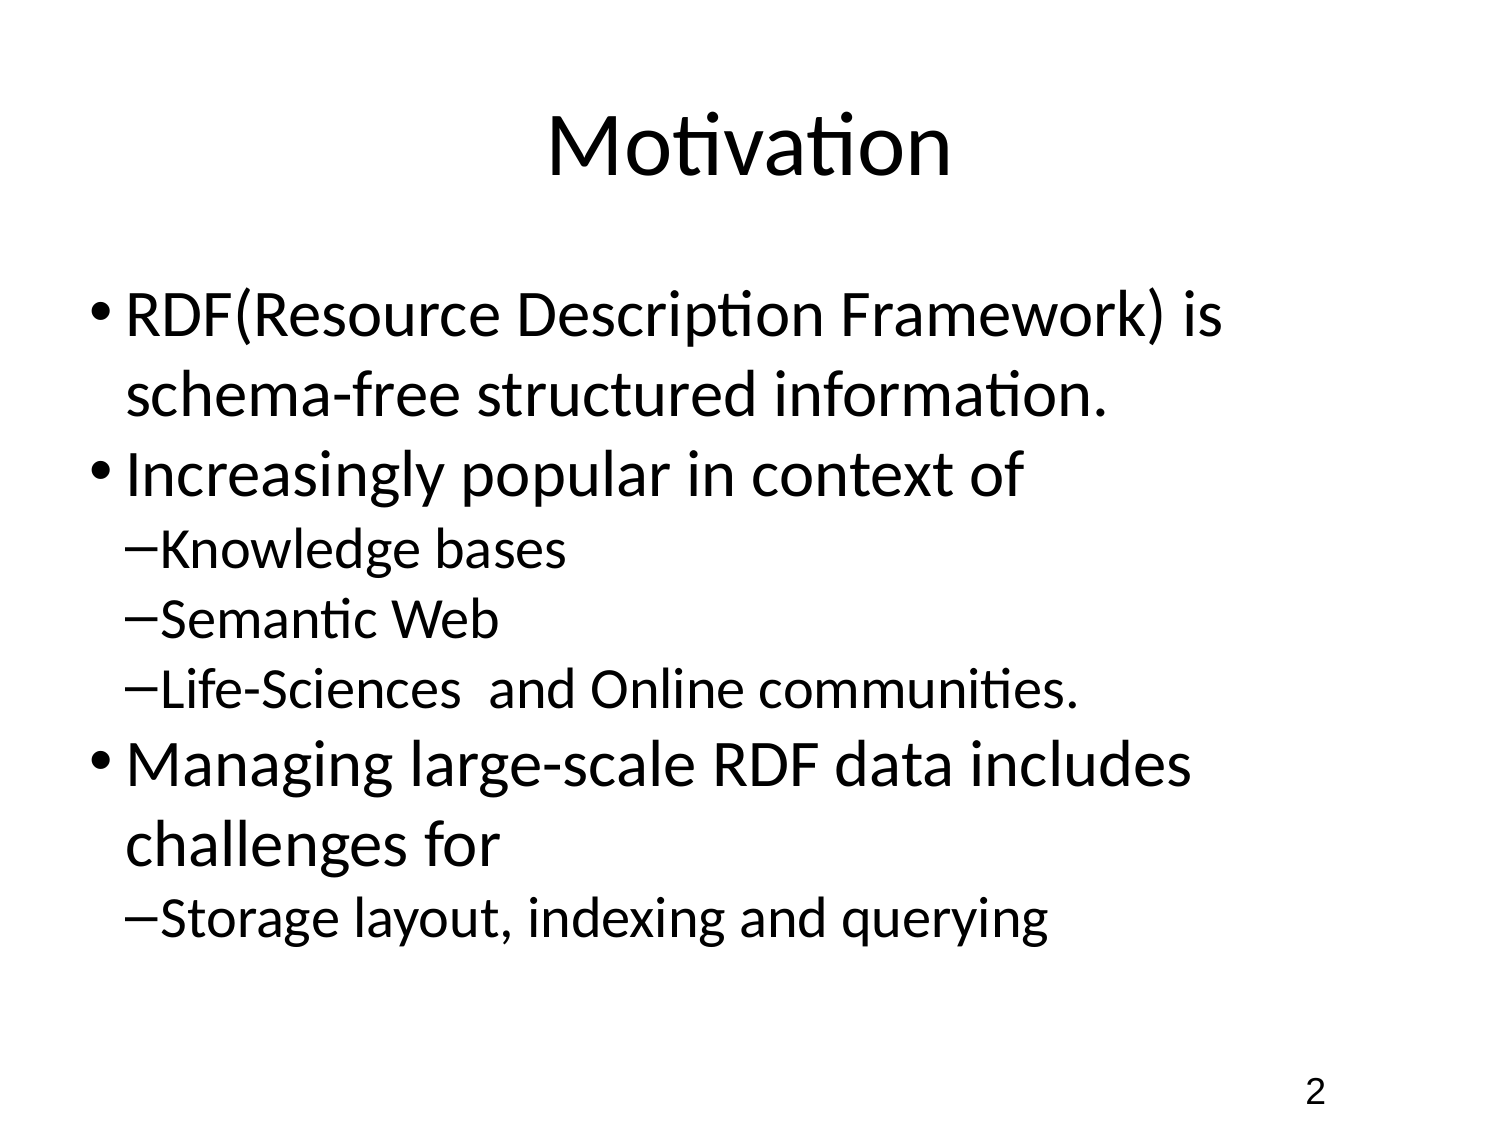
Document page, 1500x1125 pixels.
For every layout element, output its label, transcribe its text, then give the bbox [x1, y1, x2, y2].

text_box RDF(Resource Description Framework) is schema-free structured information. Increasingly popular in context of Knowledge bases Semantic Web Life-Sciences and Online communities. Managing large-scale RDF data includes challenges for Storage layout, indexing and querying [75, 262, 1425, 1005]
text_box Motivation [75, 45, 1425, 233]
